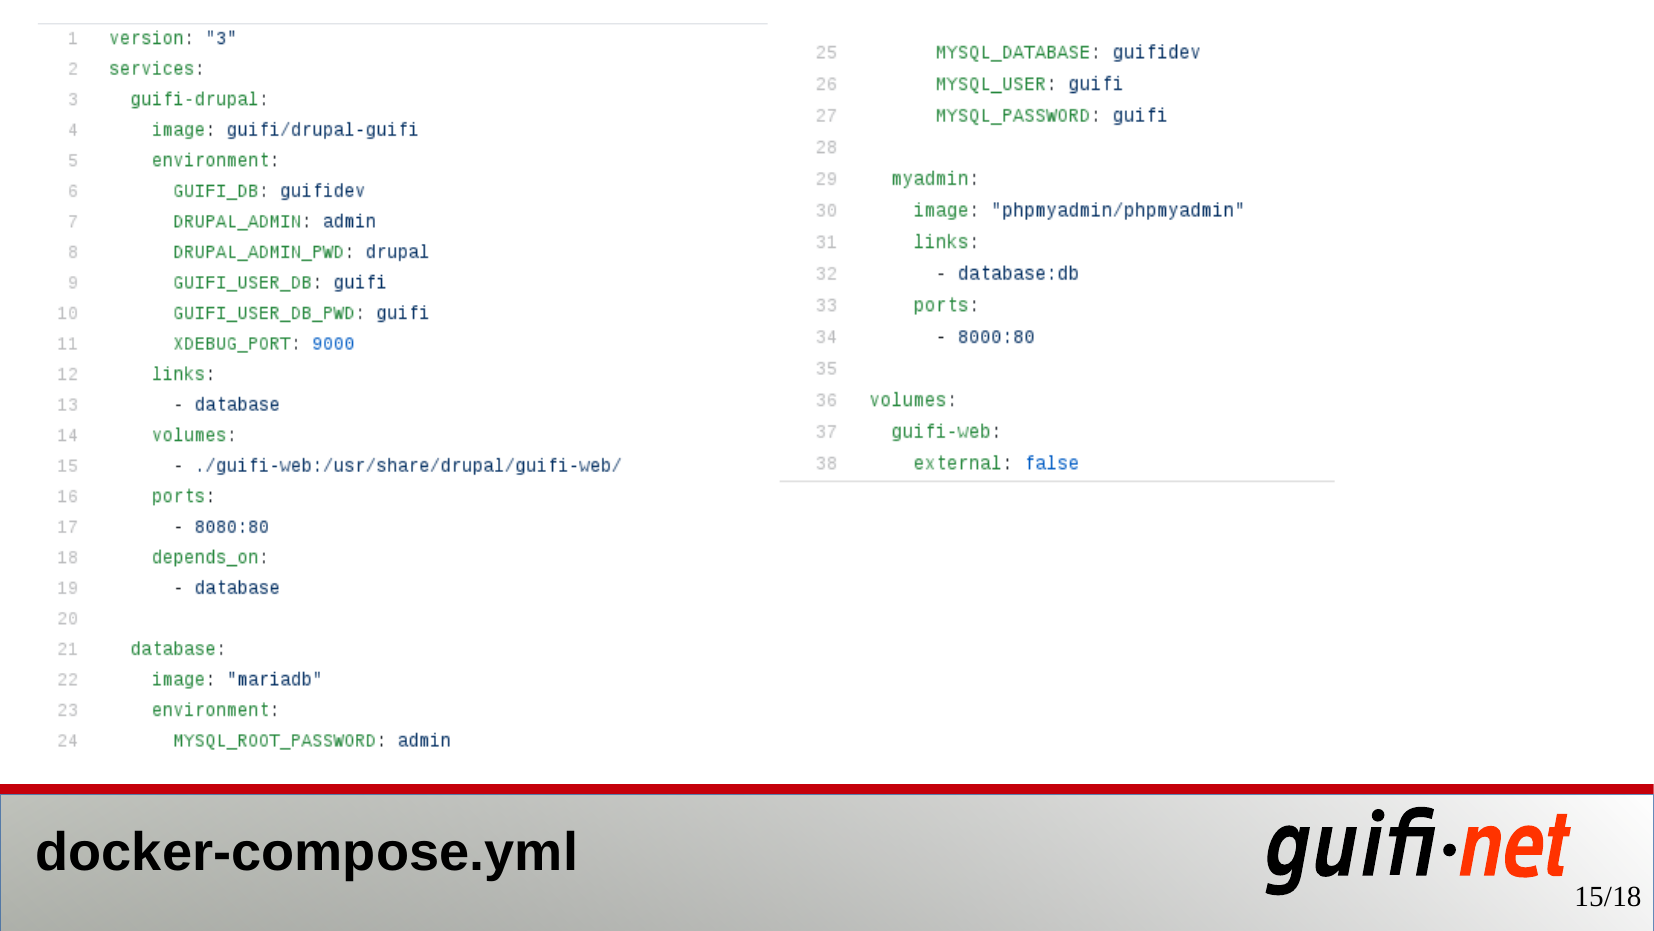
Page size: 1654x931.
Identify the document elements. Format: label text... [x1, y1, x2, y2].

picture [37, 23, 768, 756]
picture [779, 33, 1335, 497]
title docker-compose.yml [35, 804, 1182, 898]
